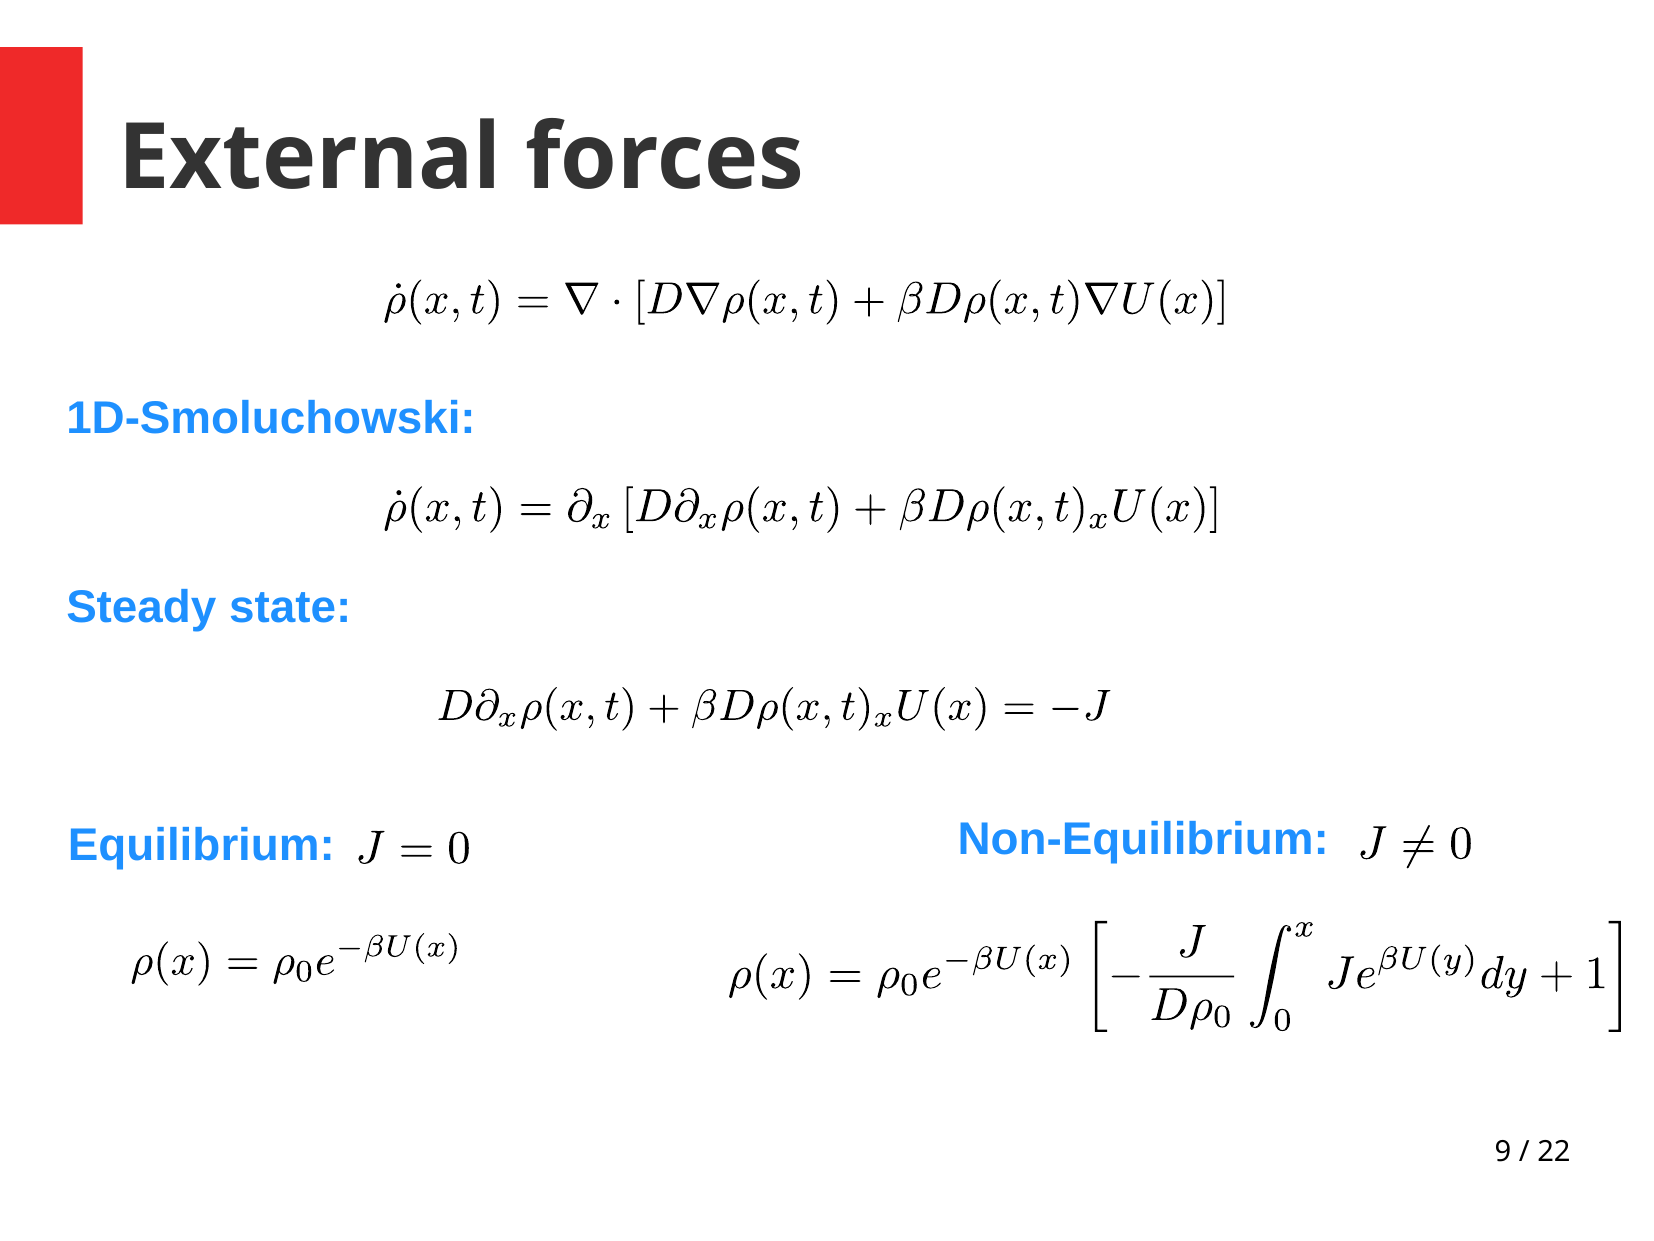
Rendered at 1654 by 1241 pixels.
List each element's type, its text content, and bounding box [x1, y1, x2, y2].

picture [727, 920, 1633, 1032]
text_box [130, 933, 461, 986]
text_box [355, 830, 471, 864]
text_box [1357, 824, 1473, 869]
text_box [436, 687, 1112, 731]
text_box Non-Equilibrium: [942, 805, 1345, 872]
title External forces [118, 49, 1571, 257]
text_box Equilibrium: [53, 811, 419, 878]
text_box Steady state: [51, 573, 418, 641]
text_box 1D-Smoluchowski: [51, 384, 491, 452]
text_box [383, 486, 1222, 533]
text_box [383, 279, 1230, 325]
